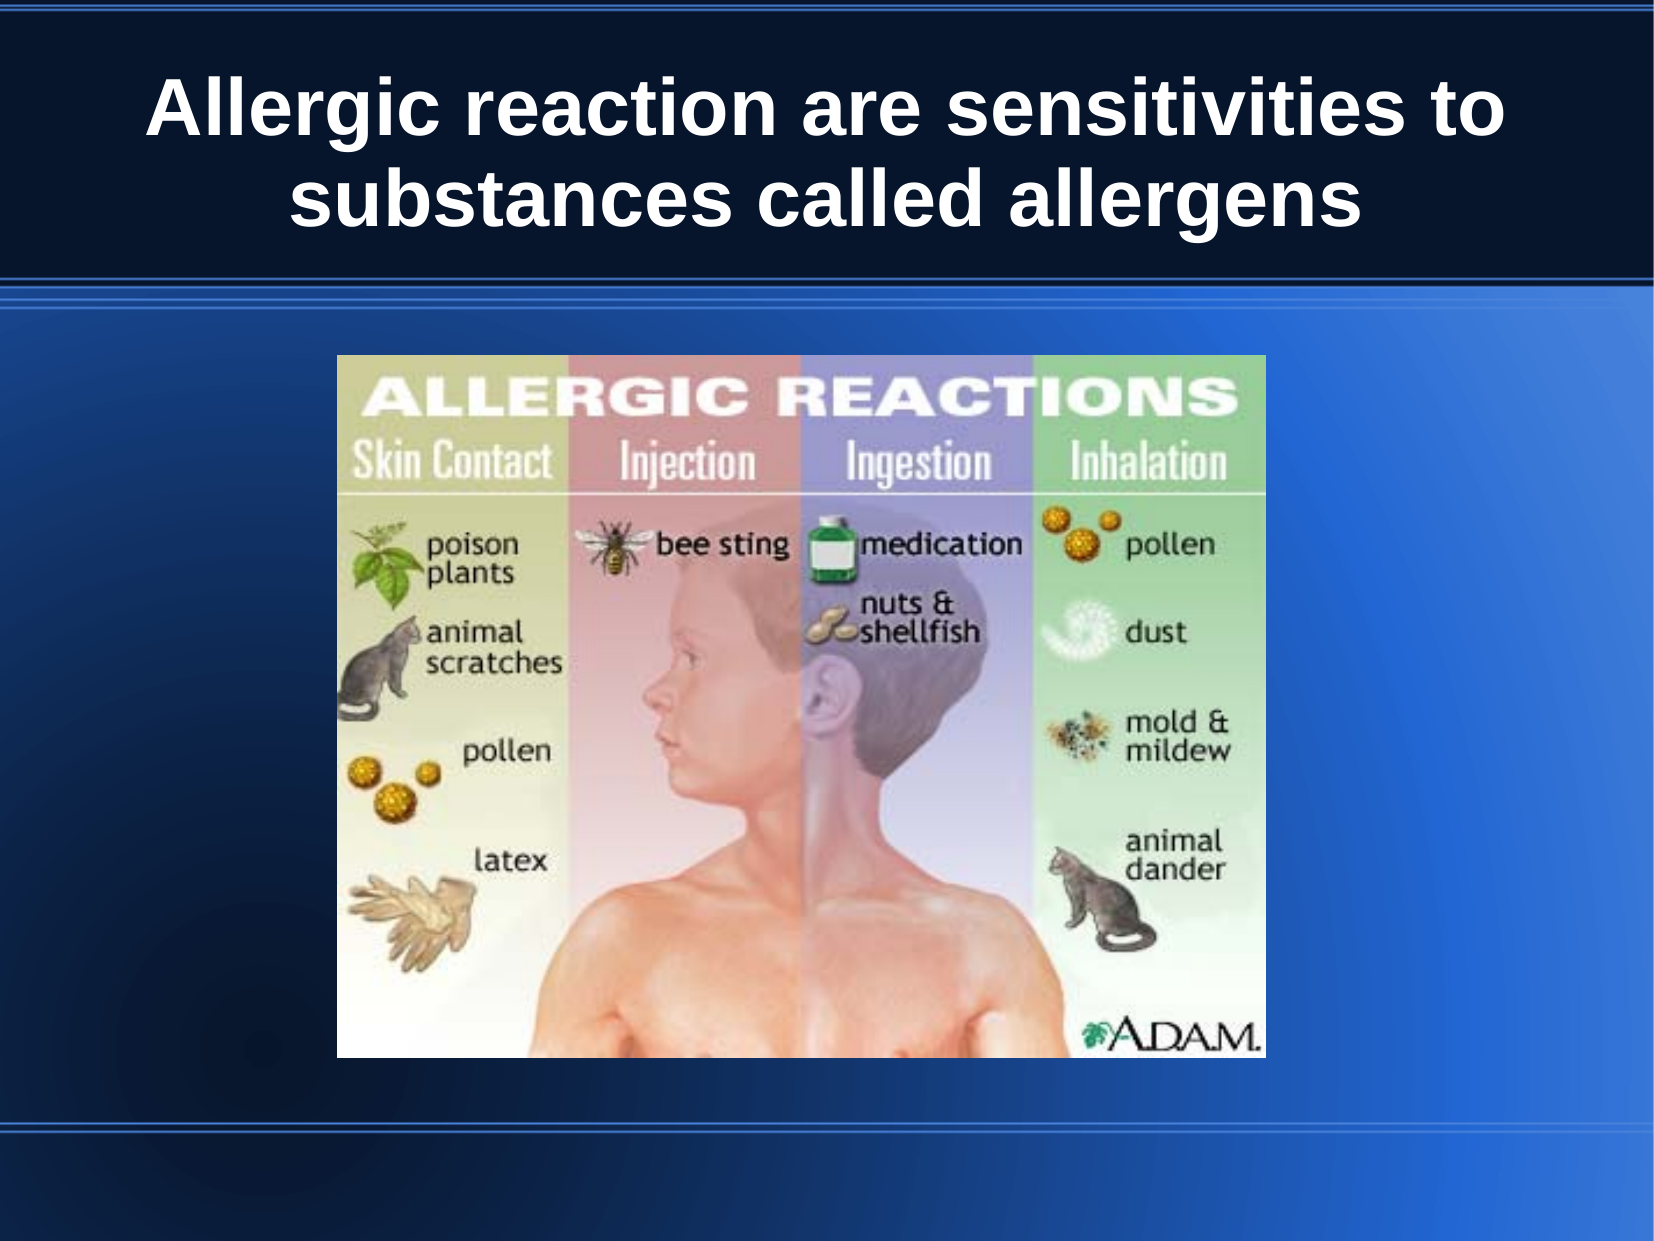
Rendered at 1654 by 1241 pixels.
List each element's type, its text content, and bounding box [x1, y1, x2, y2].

picture [0, 0, 1654, 1241]
title Allergic reaction are sensitivities to substances called allergens [82, 49, 1571, 257]
